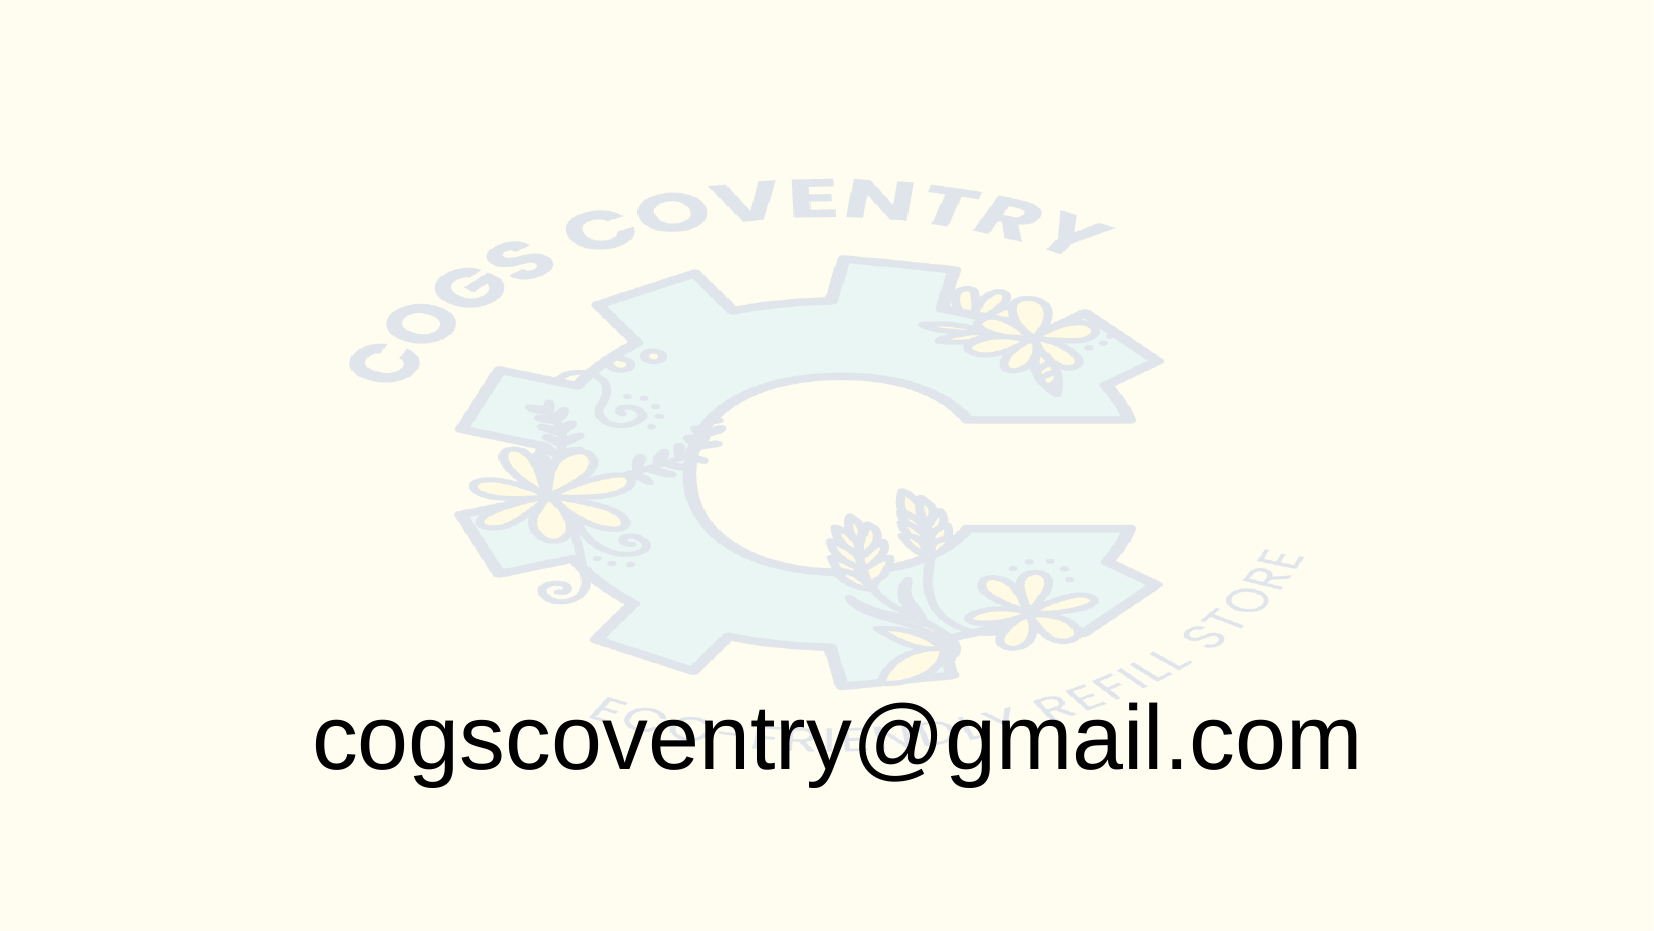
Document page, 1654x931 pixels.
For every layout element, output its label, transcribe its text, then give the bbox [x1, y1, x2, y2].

title cogscoventry@gmail.com [94, 659, 1583, 815]
